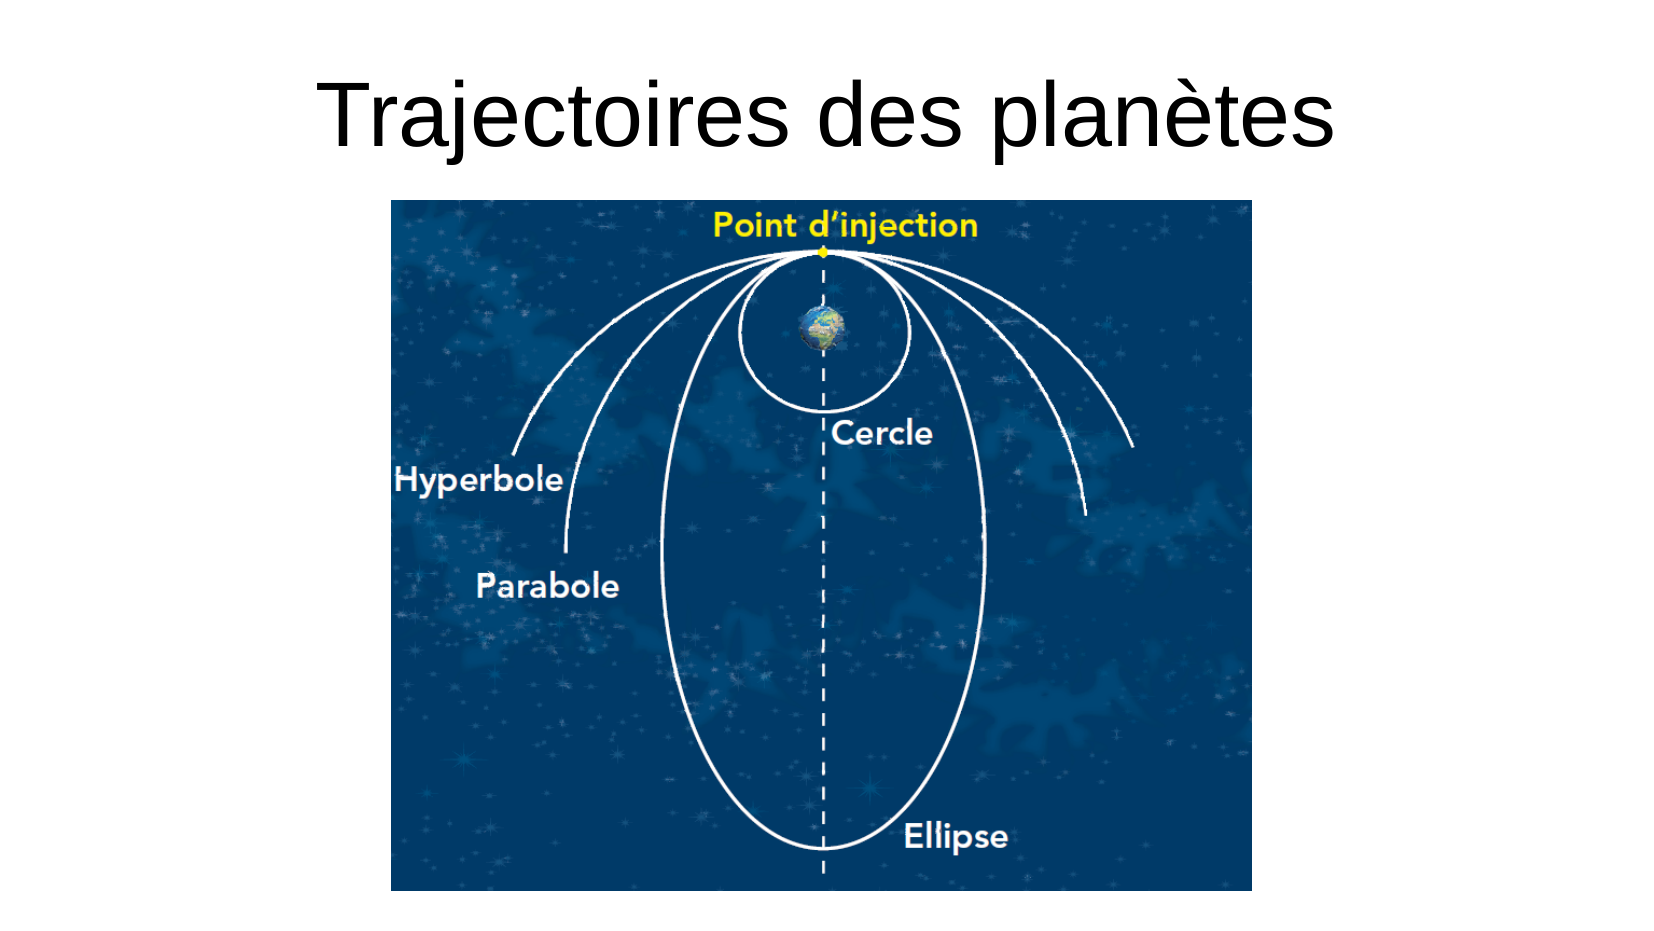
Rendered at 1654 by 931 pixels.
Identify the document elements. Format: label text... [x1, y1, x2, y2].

title Trajectoires des planètes [82, 37, 1571, 193]
picture [391, 200, 1252, 891]
